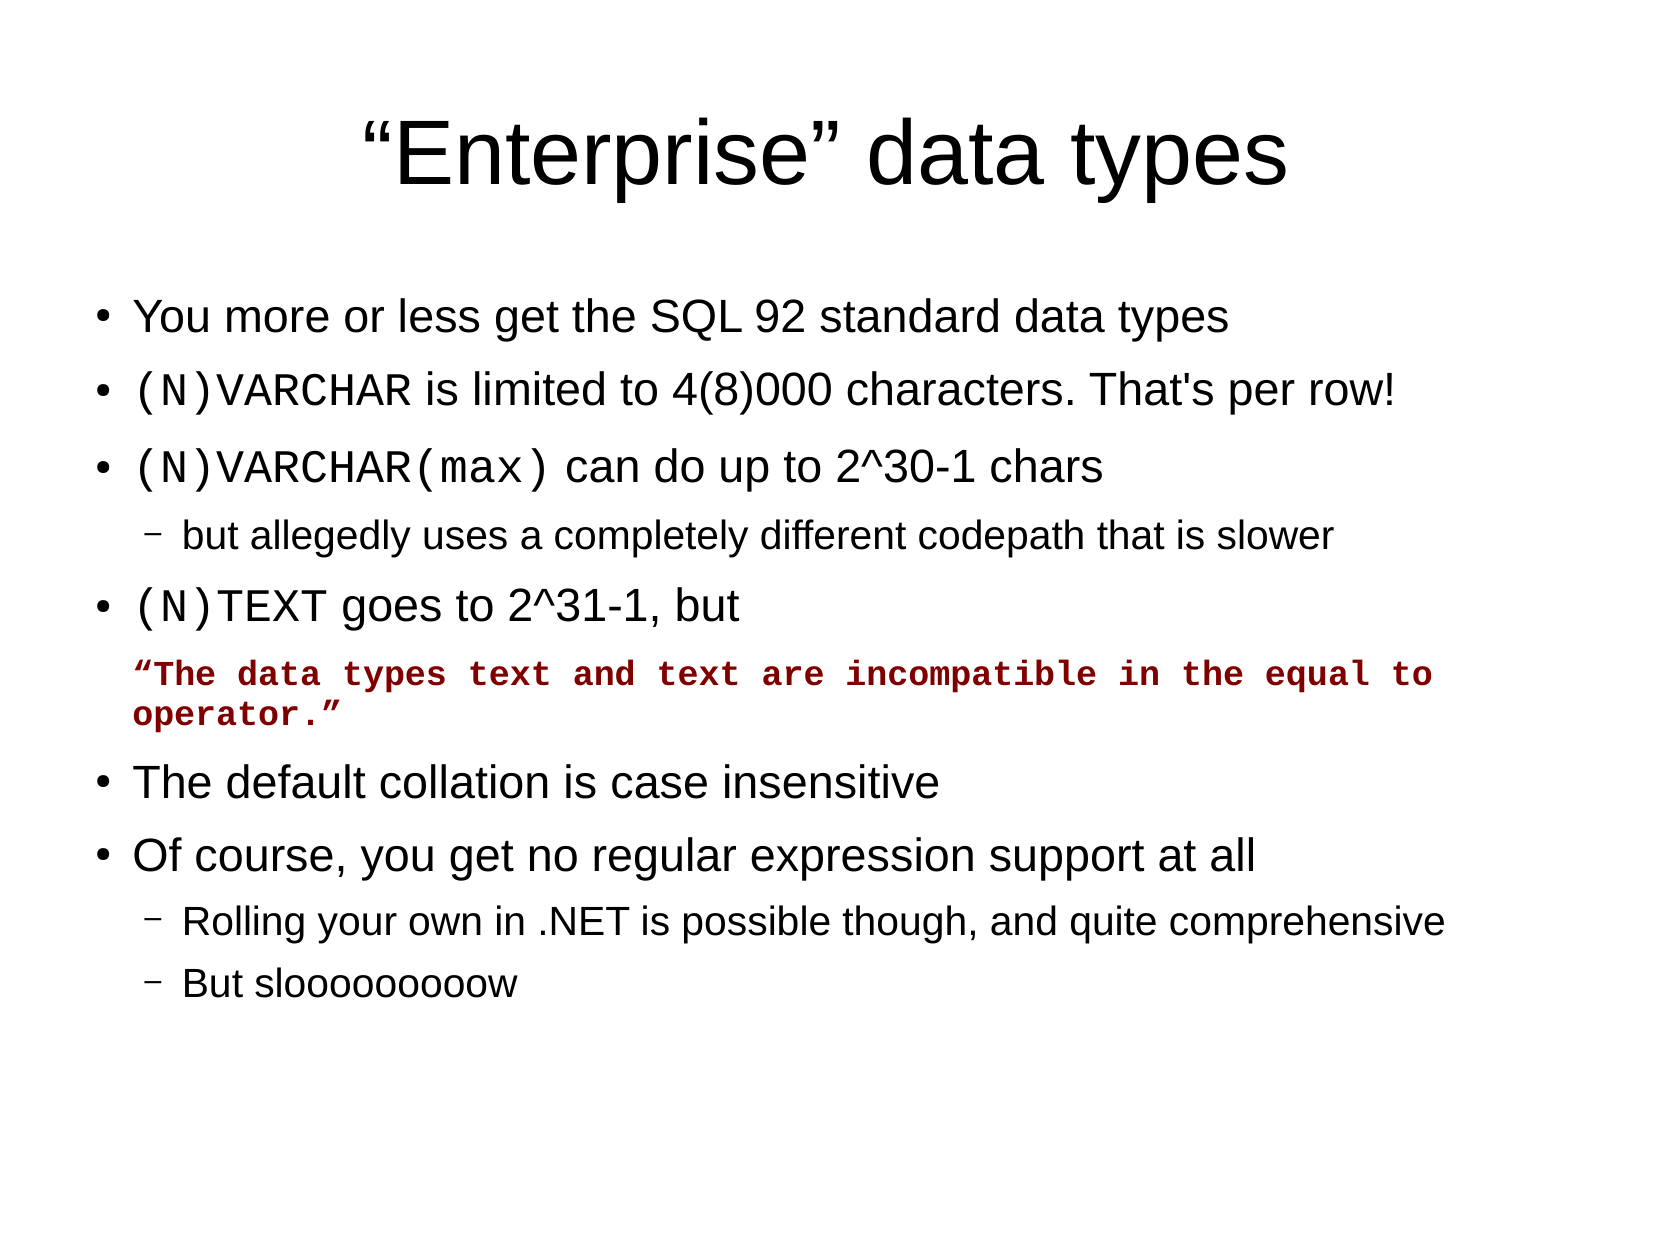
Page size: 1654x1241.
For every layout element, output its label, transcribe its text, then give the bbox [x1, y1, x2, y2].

title “Enterprise” data types [82, 49, 1571, 257]
list You more or less get the SQL 92 standard data types (N)VARCHAR is limited to 4(8)000 characters. That's per row! (N)VARCHAR(max) can do up to 2^30-1 chars but allegedly uses a completely different codepath that is slower (N)TEXT goes to 2^31-1, but “The data types text and text are incompatible in the equal to operator.” The default collation is case insensitive Of course, you get no regular expression support at all Rolling your own in .NET is possible though, and quite comprehensive But slooooooooow [82, 290, 1571, 1010]
